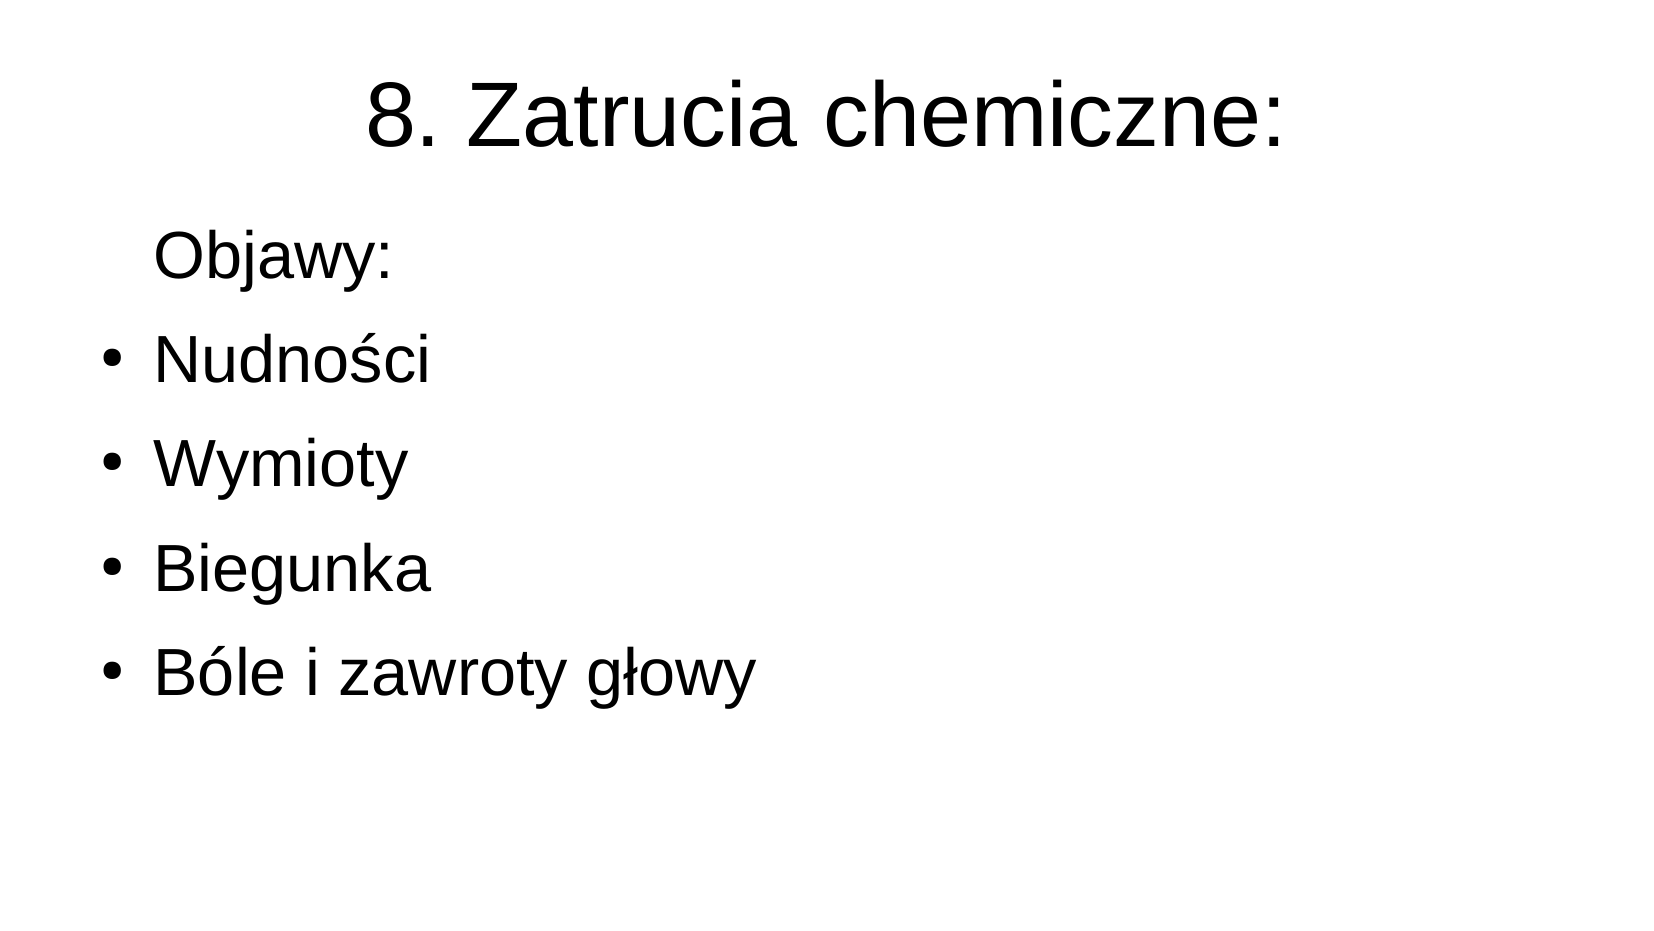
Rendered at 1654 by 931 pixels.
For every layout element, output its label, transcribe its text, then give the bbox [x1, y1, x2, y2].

title 8. Zatrucia chemiczne: [82, 37, 1571, 193]
list Objawy: Nudności Wymioty Biegunka Bóle i zawroty głowy [82, 217, 1571, 758]
